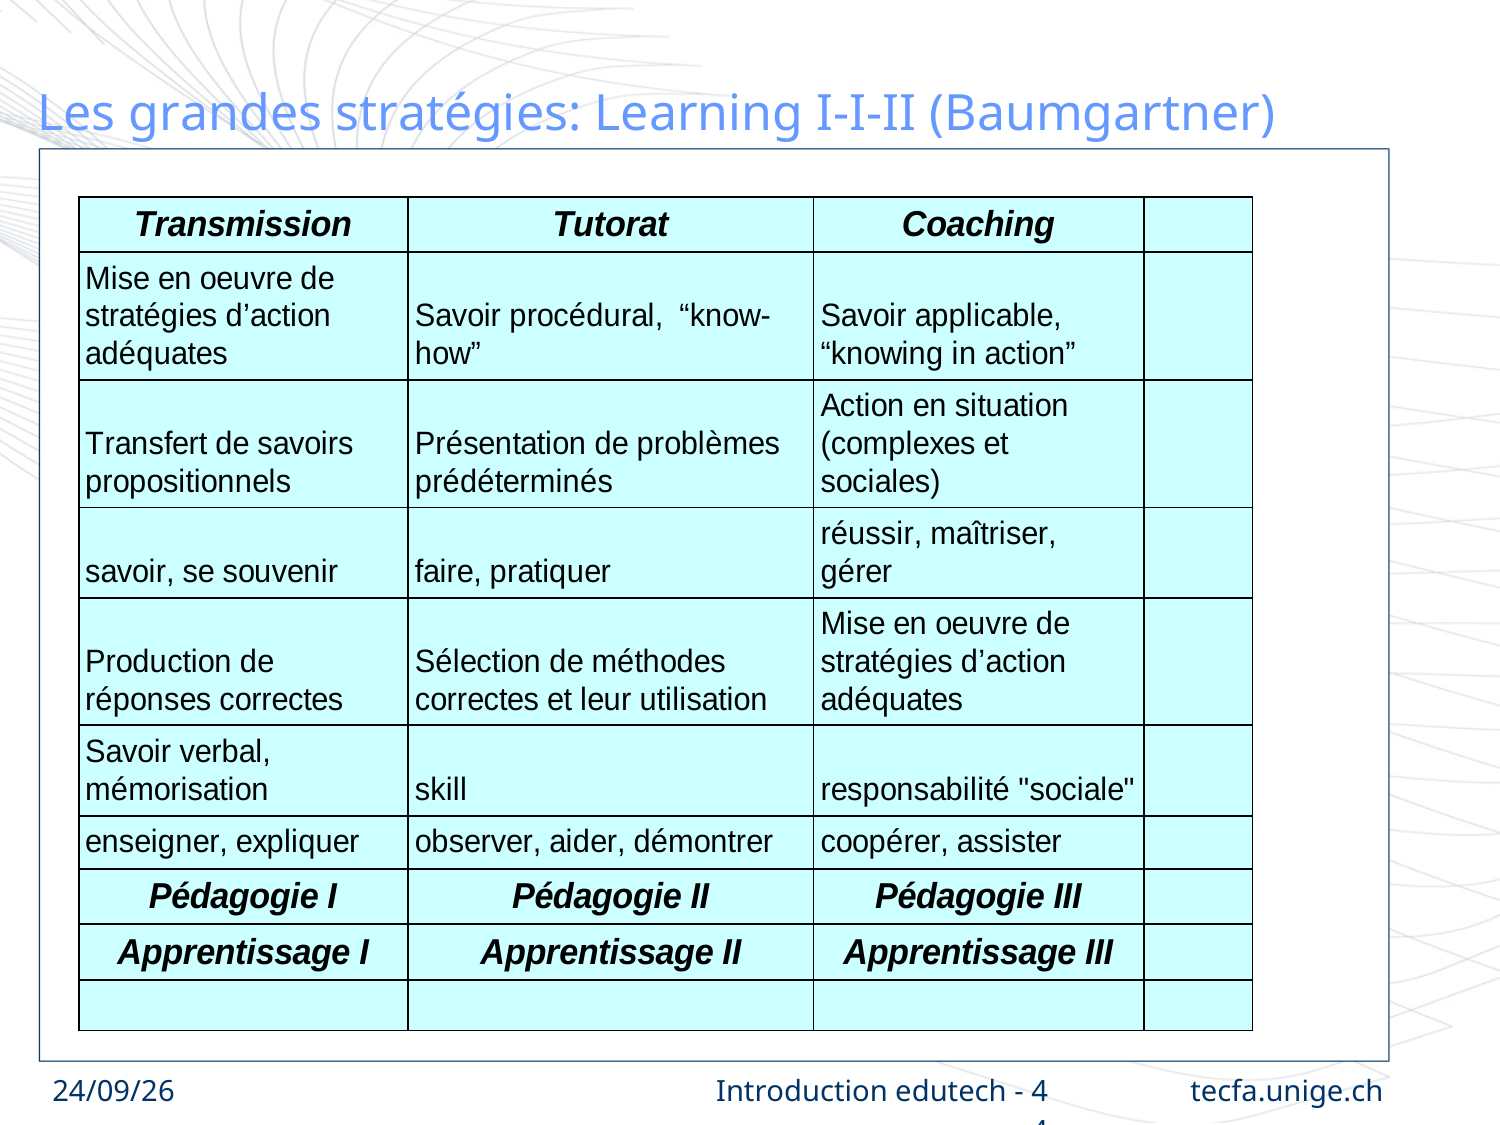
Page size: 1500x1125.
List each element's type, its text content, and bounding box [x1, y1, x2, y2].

title Les grandes stratégies: Learning I-I-II (Baumgartner) [37, 60, 1313, 161]
chart [76, 194, 1255, 1033]
picture [0, 0, 1500, 1123]
